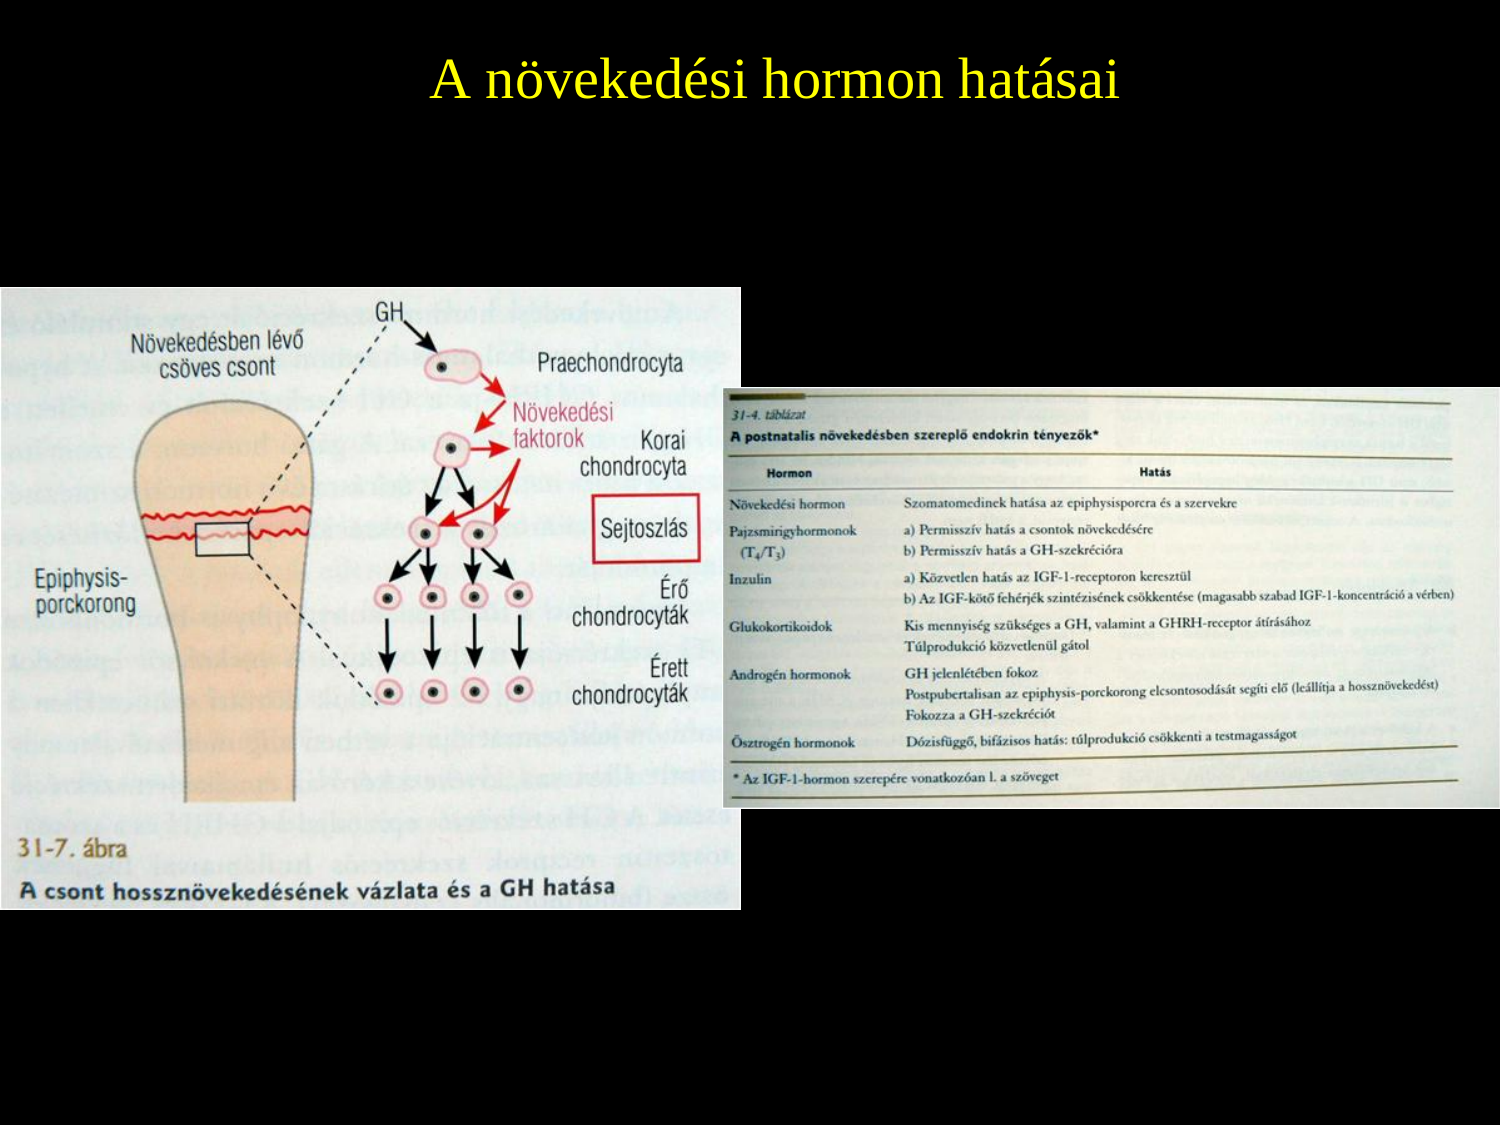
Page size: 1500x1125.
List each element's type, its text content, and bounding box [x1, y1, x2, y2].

picture [0, 287, 1500, 910]
title A növekedési hormon hatásai [137, 24, 1413, 126]
